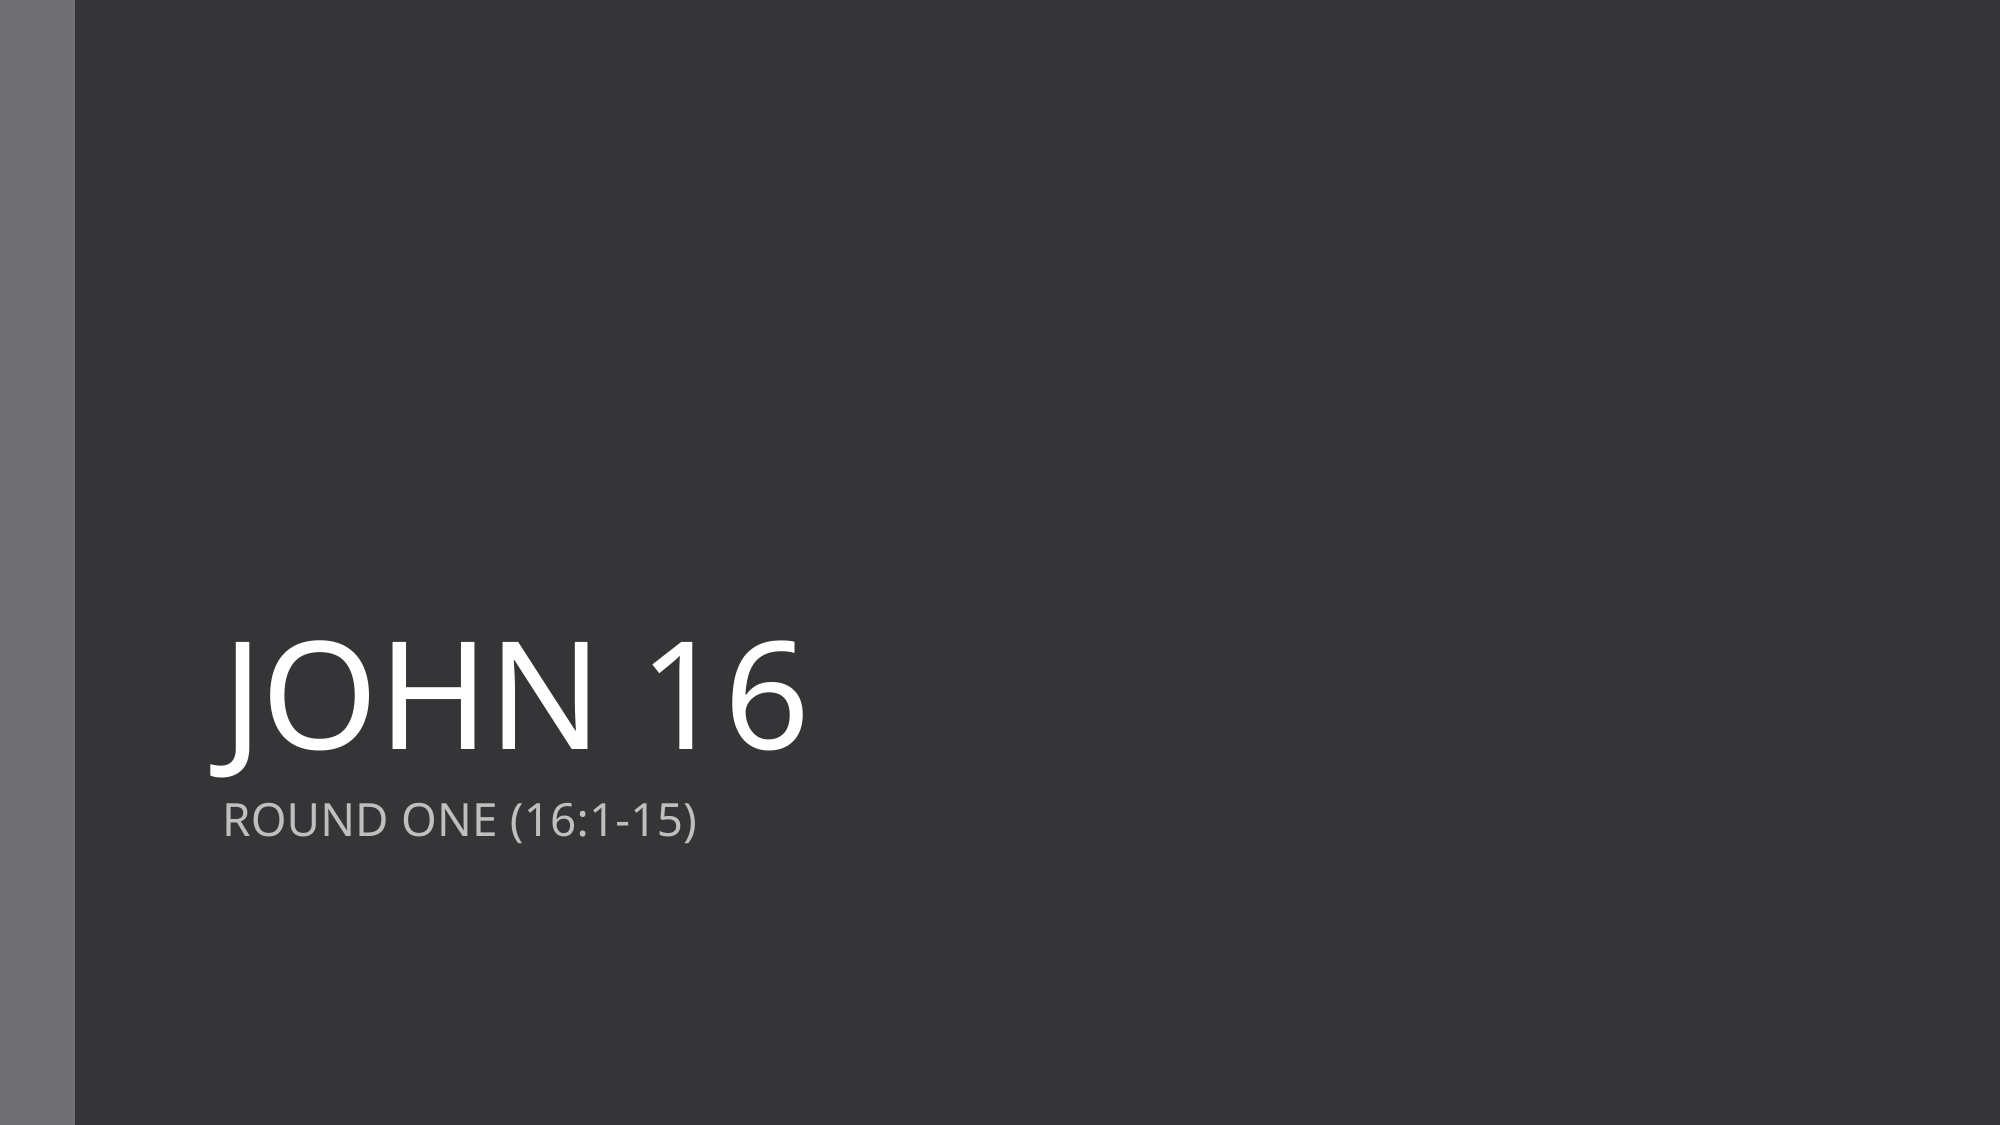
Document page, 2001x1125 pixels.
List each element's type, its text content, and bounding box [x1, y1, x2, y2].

subtitle ROUND ONE (16:1-15) [206, 787, 1752, 1066]
title JOHN 16 [206, 124, 1752, 787]
